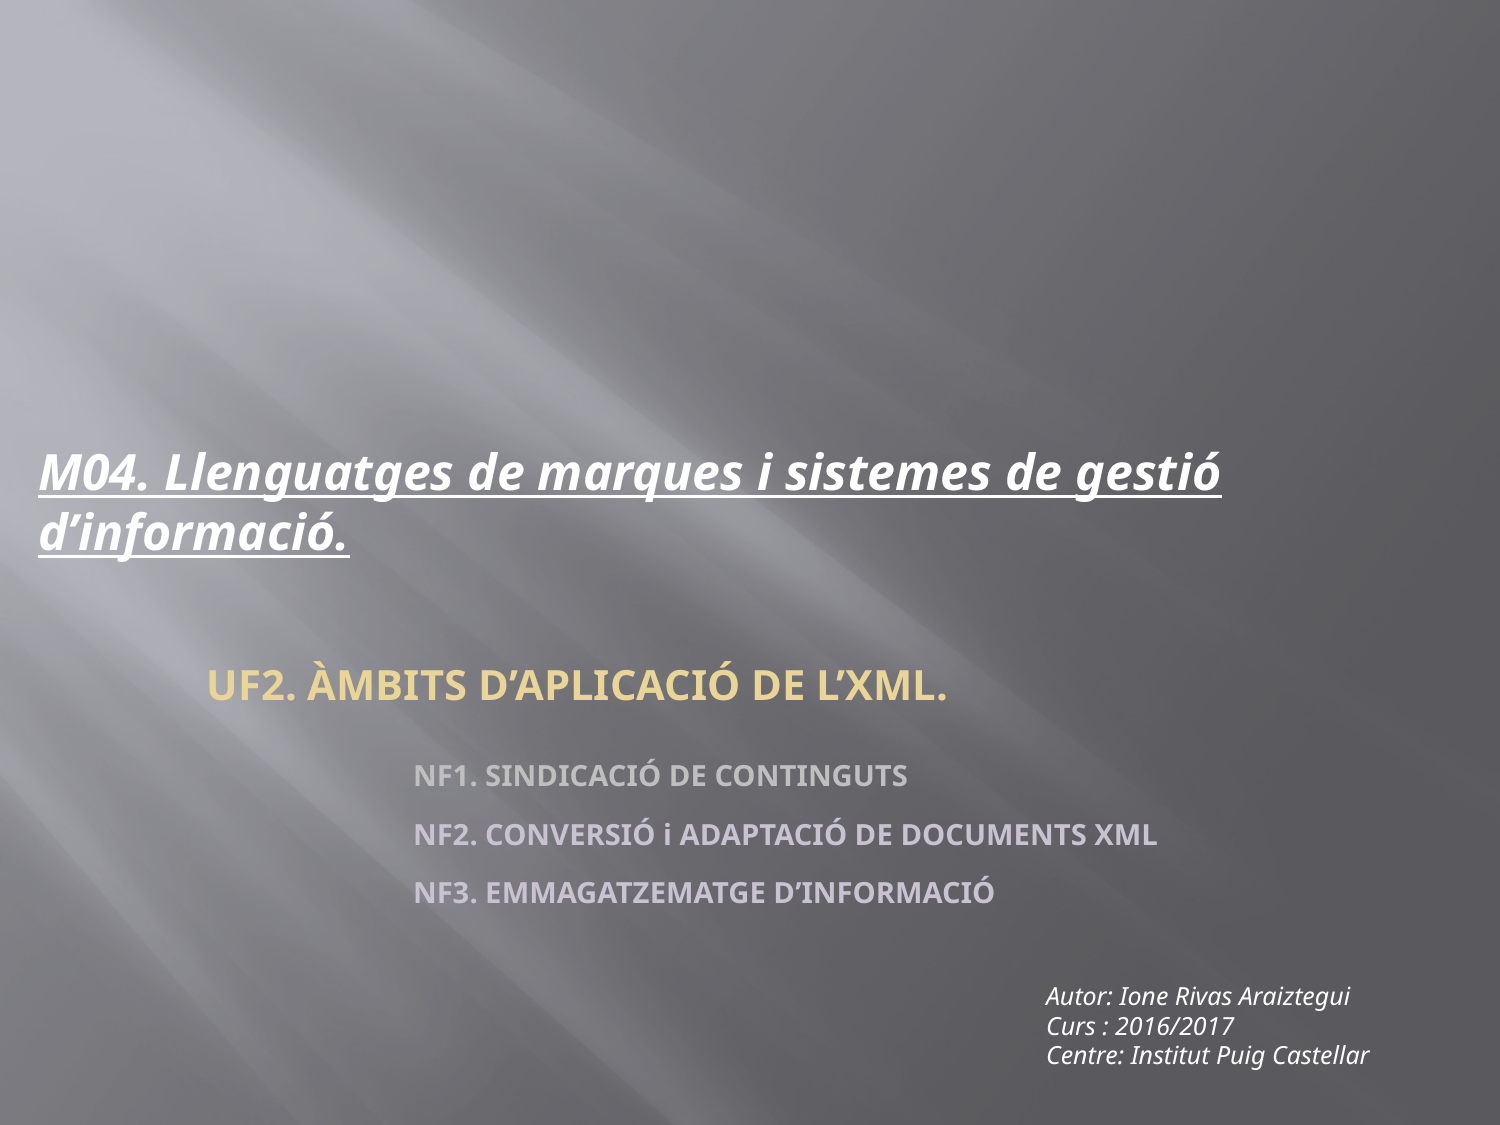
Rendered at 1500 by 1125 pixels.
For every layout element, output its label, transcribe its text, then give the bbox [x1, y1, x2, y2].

subtitle NF1. SINDICACIÓ DE CONTINGUTS [398, 750, 1278, 808]
text_box NF3. EMMAGATZEMATGE D’INFORMACIÓ [398, 867, 1278, 950]
title Uf2. Àmbits d’aplicació de l’XML. [199, 585, 1442, 710]
text_box NF2. CONVERSIÓ i ADAPTACIÓ DE DOCUMENTS XML [398, 808, 1500, 891]
text_box Autor: Ione Rivas Araiztegui Curs : 2016/2017 Centre: Institut Puig Castellar [1031, 972, 1477, 1123]
picture [0, 0, 1500, 1125]
text_box M04. Llenguatges de marques i sistemes de gestió d’informació. [23, 433, 1477, 569]
